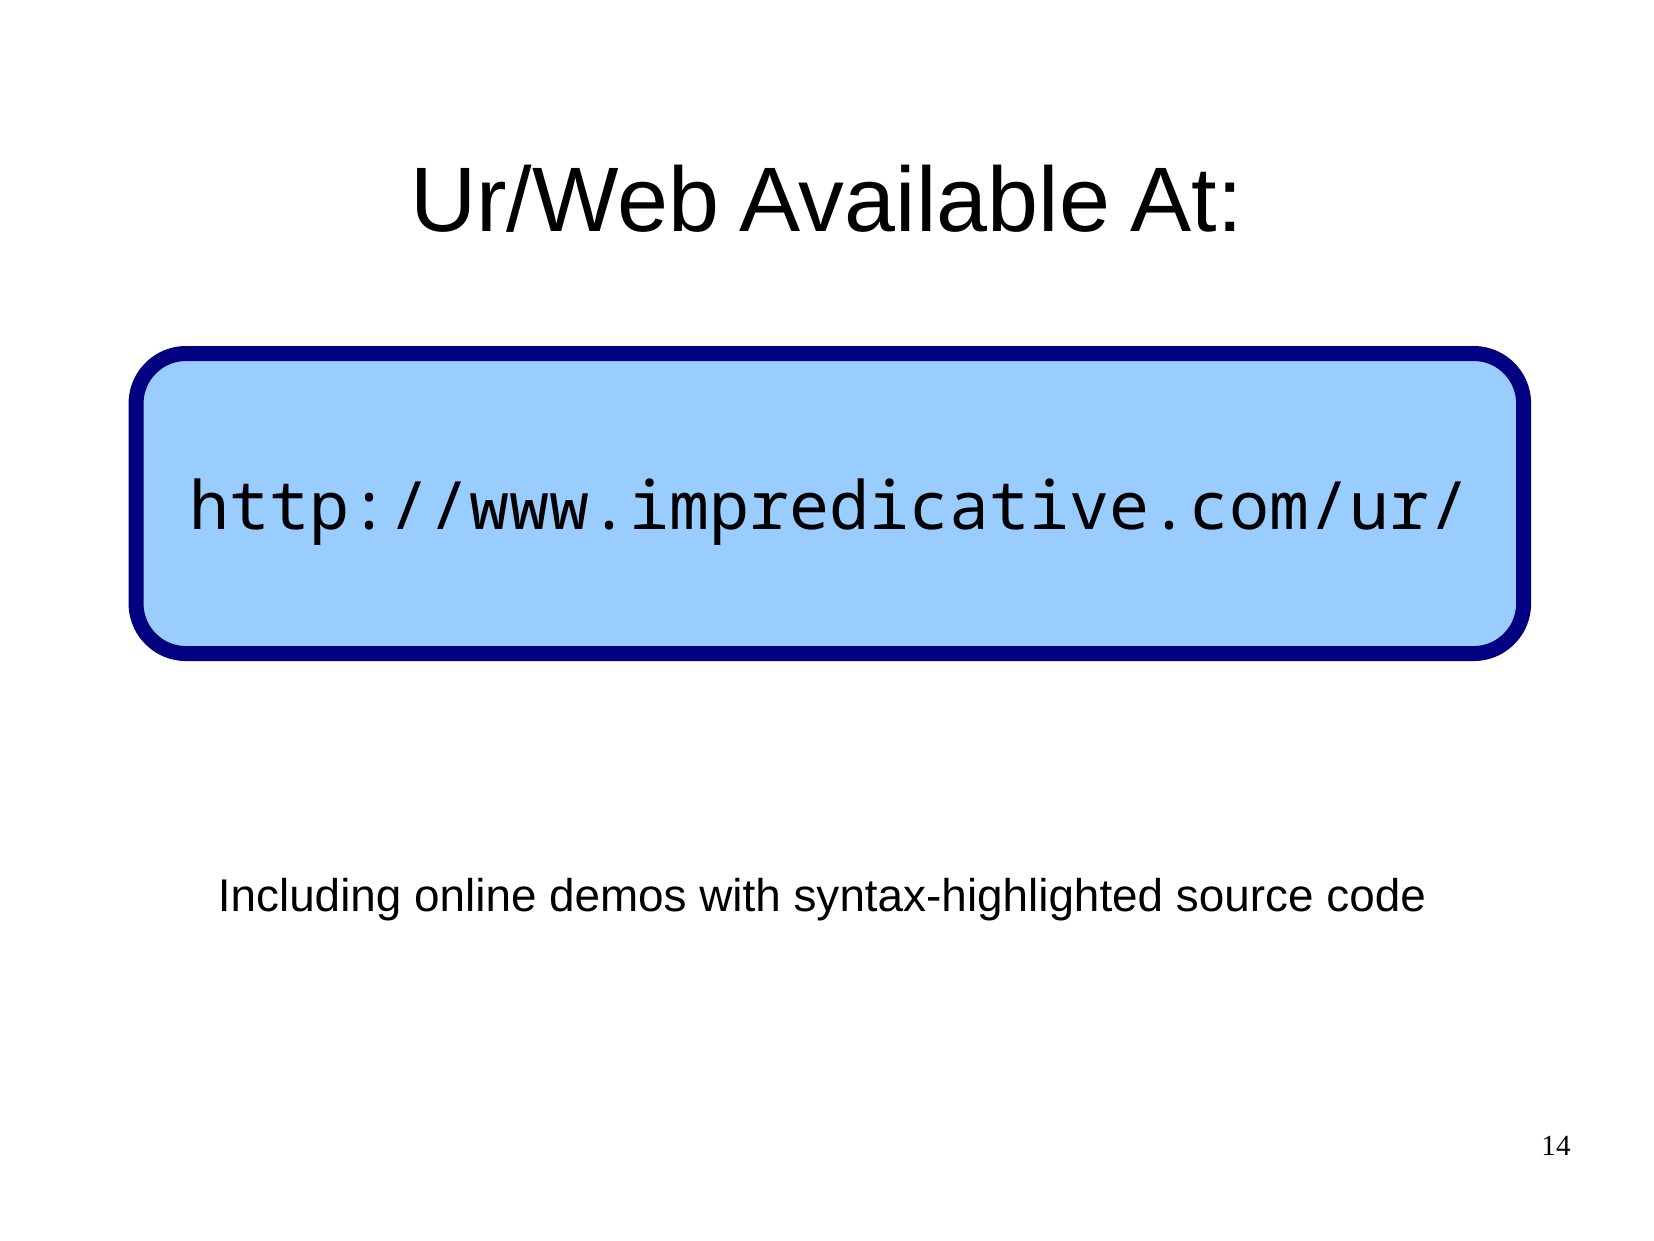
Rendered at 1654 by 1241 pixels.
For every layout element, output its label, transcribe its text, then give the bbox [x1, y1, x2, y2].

title Ur/Web Available At: [118, 104, 1536, 297]
text_box Including online demos with syntax-highlighted source code [203, 862, 1479, 929]
text_box http://www.impredicative.com/ur/ [136, 353, 1524, 654]
